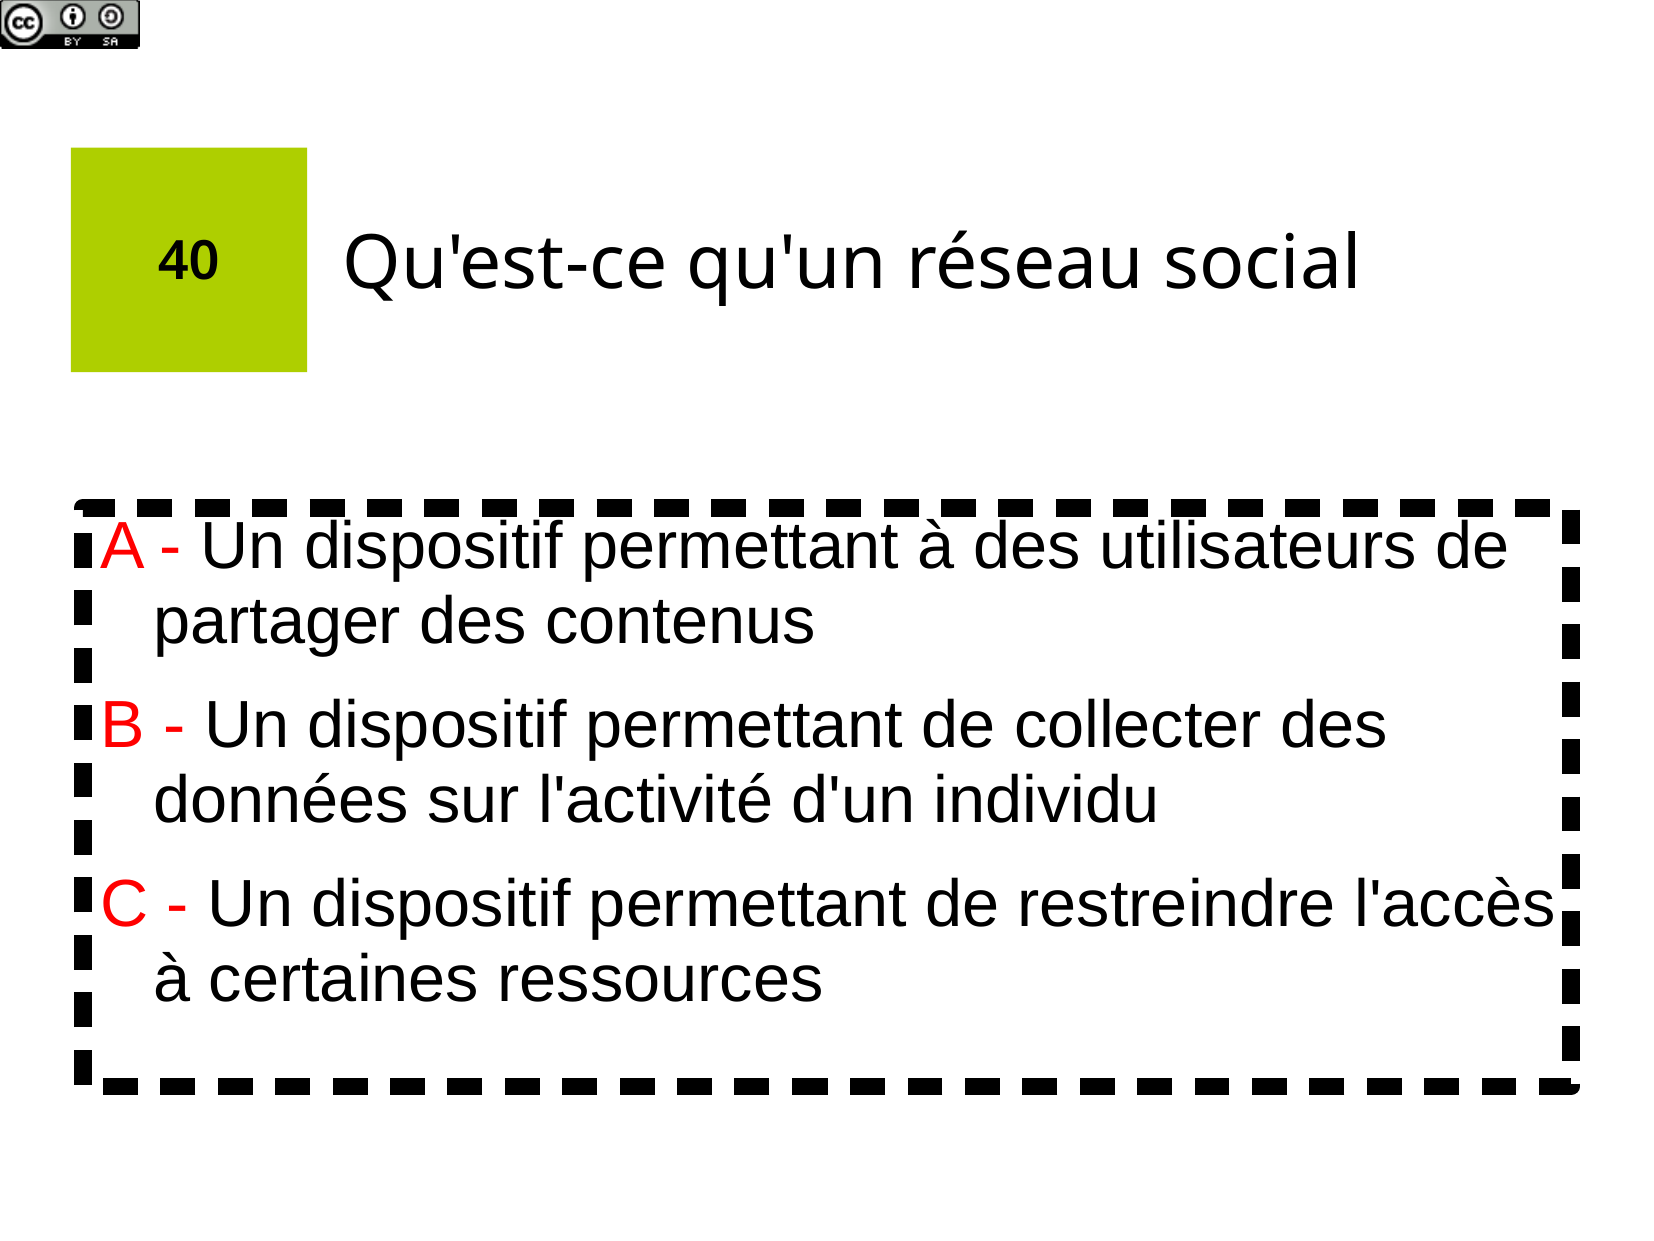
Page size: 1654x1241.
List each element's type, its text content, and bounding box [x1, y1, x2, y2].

list Un dispositif permettant à des utilisateurs de partager des contenus Un dispositif permettant de collecter des données sur l'activité d'un individu Un dispositif permettant de restreindre l'accès à certaines ressources [82, 507, 1571, 1087]
picture [0, 0, 140, 49]
title Qu'est-ce qu'un réseau social [342, 59, 1571, 461]
